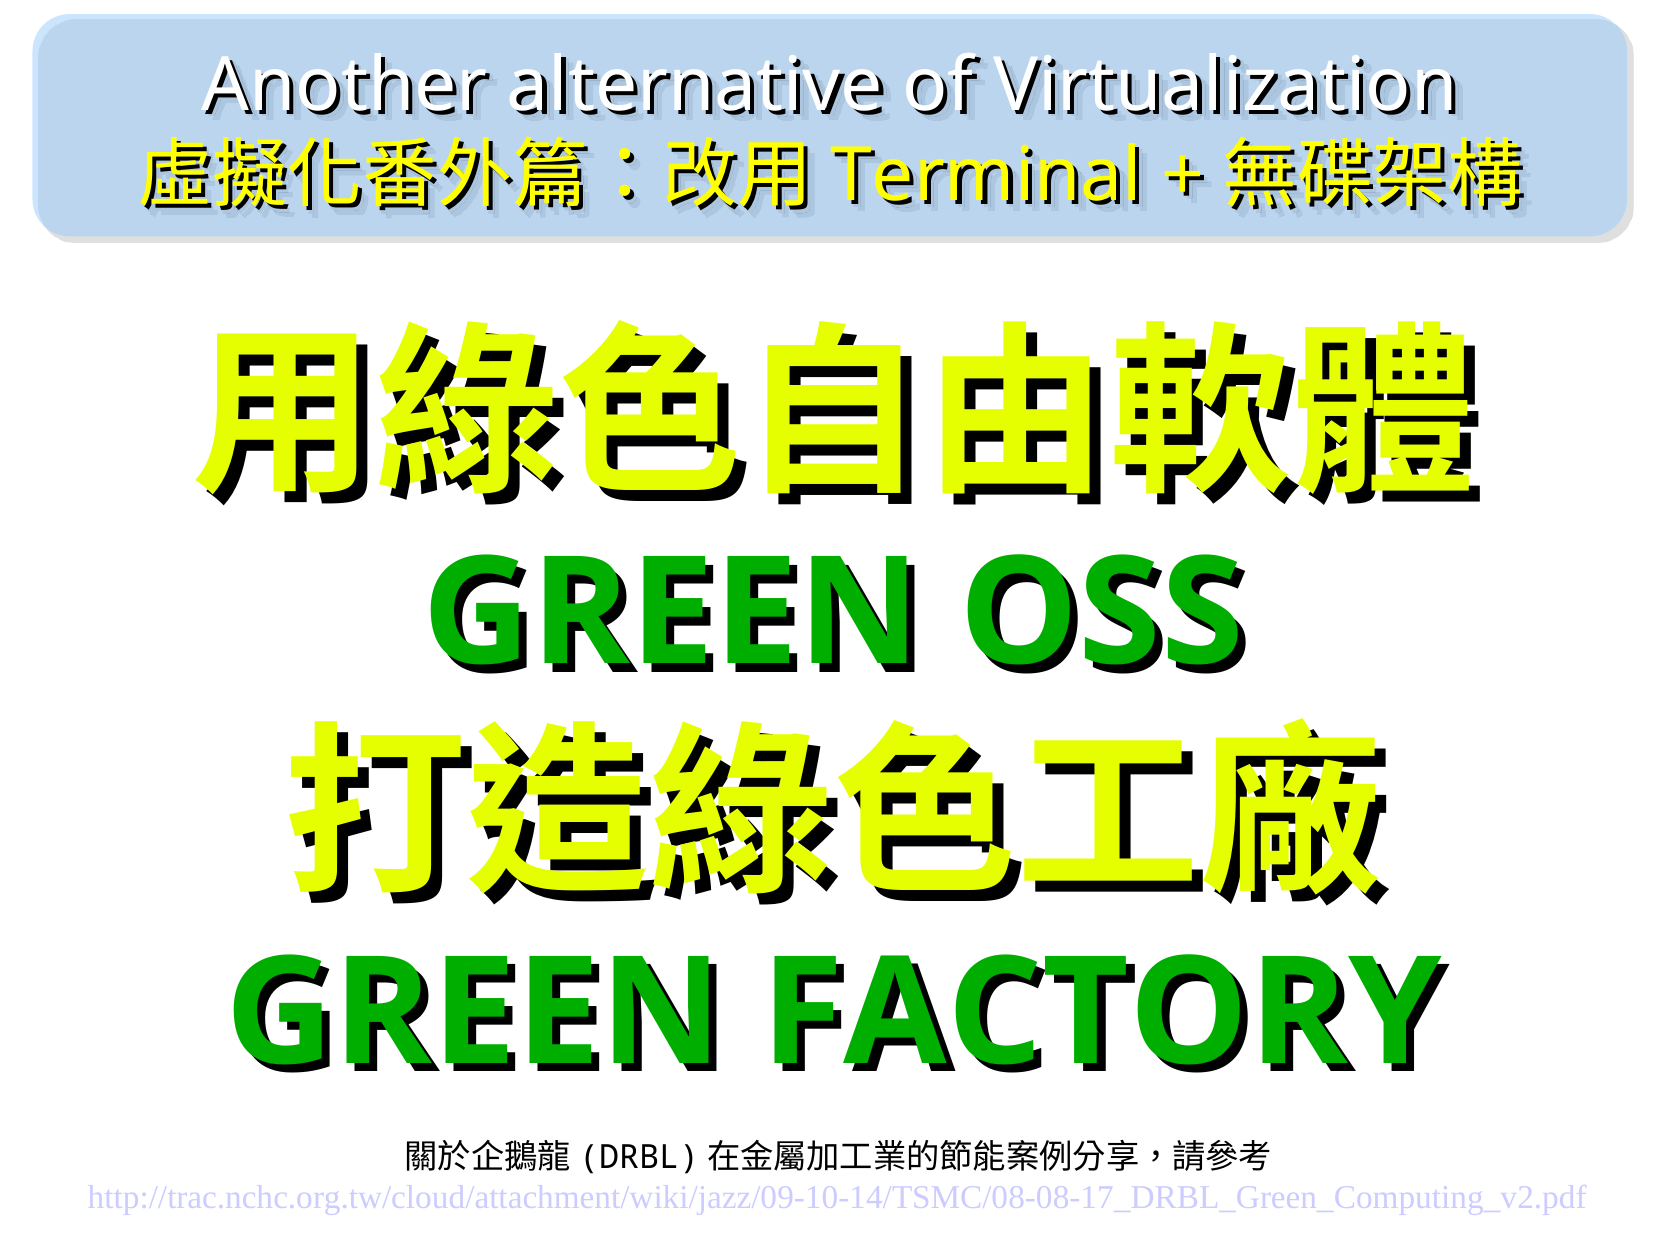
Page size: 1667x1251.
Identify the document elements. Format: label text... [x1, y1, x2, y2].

text_box 關於企鵝龍(DRBL)在金屬加工業的節能案例分享，請參考 http://trac.nchc.org.tw/cloud/attachment/wiki/jazz/09-10-14/TSMC/08-08-17_DRBL_Green_Computing_v2.pdf [41, 1122, 1636, 1229]
text_box Another alternative of Virtualization 虛擬化番外篇：改用Terminal +無碟架構 [32, 14, 1628, 237]
text_box 用綠色自由軟體 GREEN OSS 打造綠色工廠 GREEN FACTORY [29, 265, 1637, 1122]
